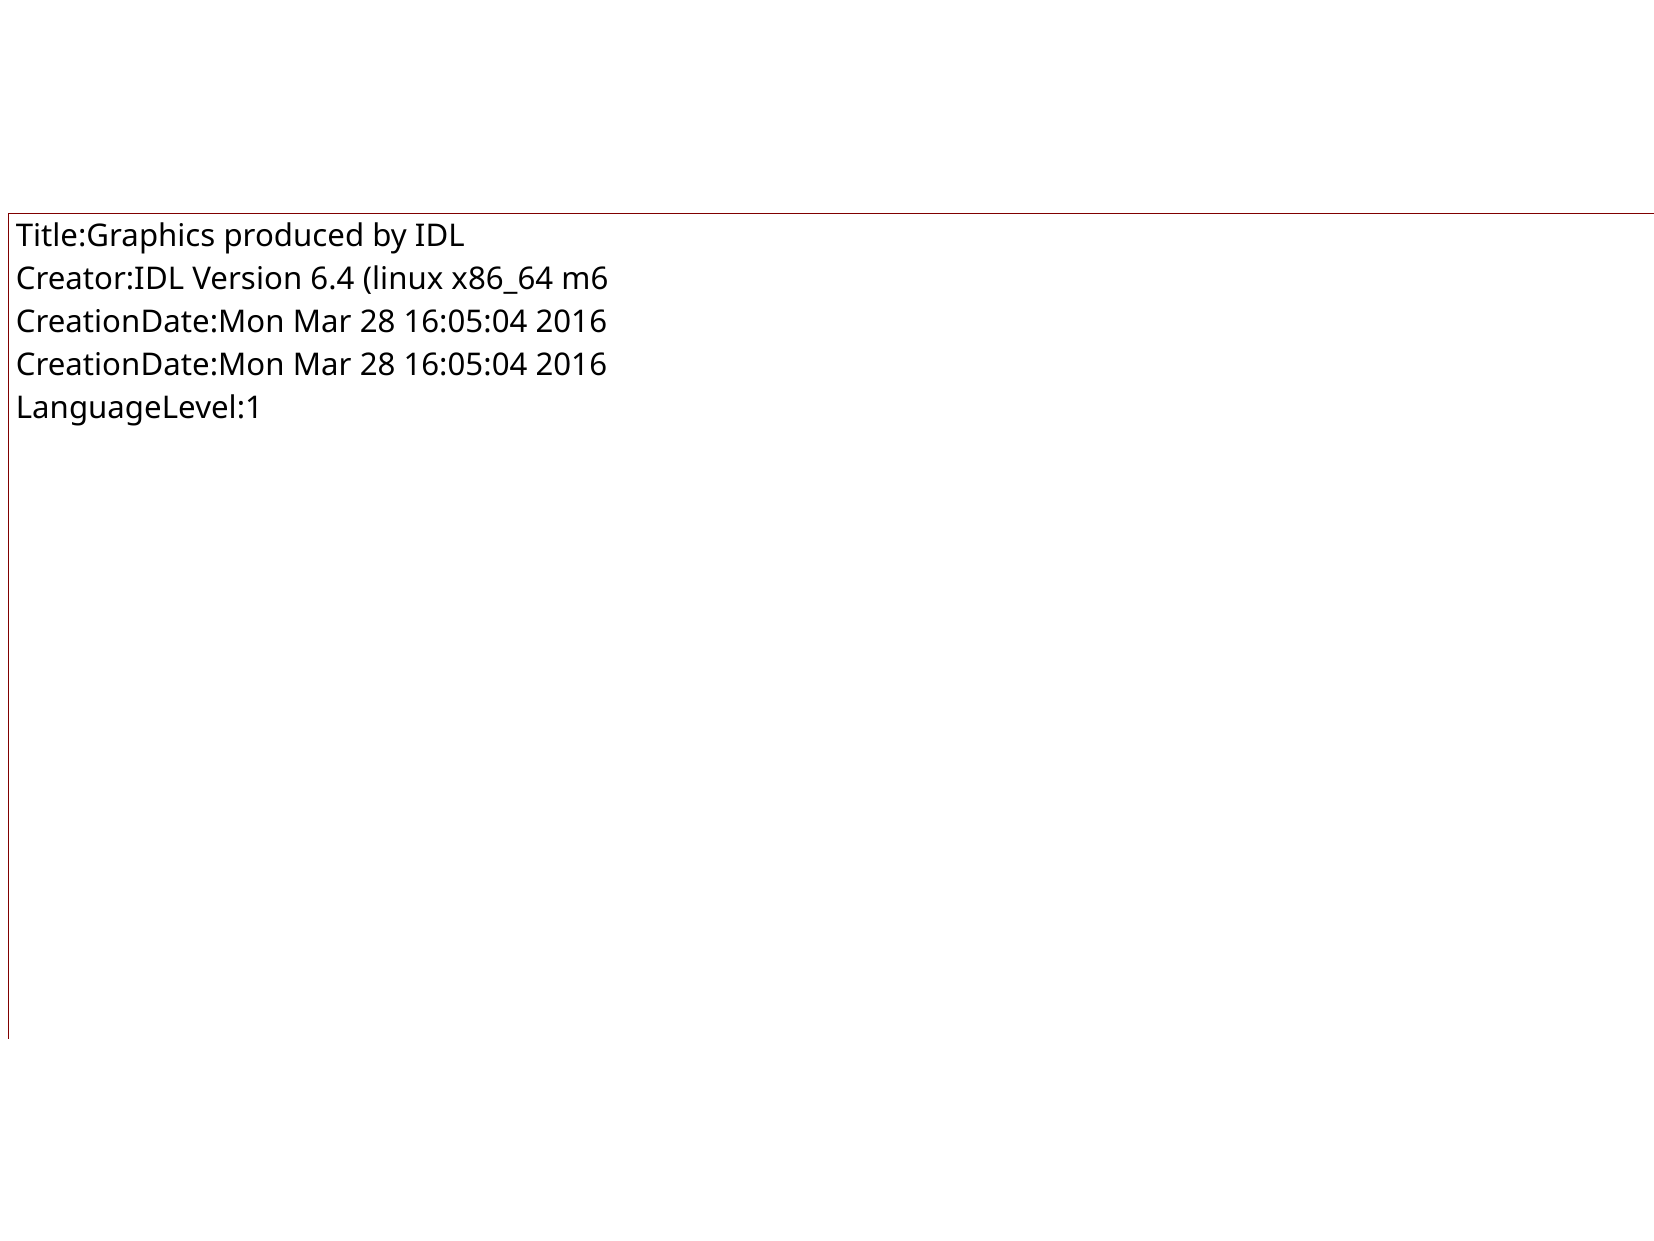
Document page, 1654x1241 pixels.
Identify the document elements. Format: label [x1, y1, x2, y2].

picture [5, 211, 1654, 1039]
